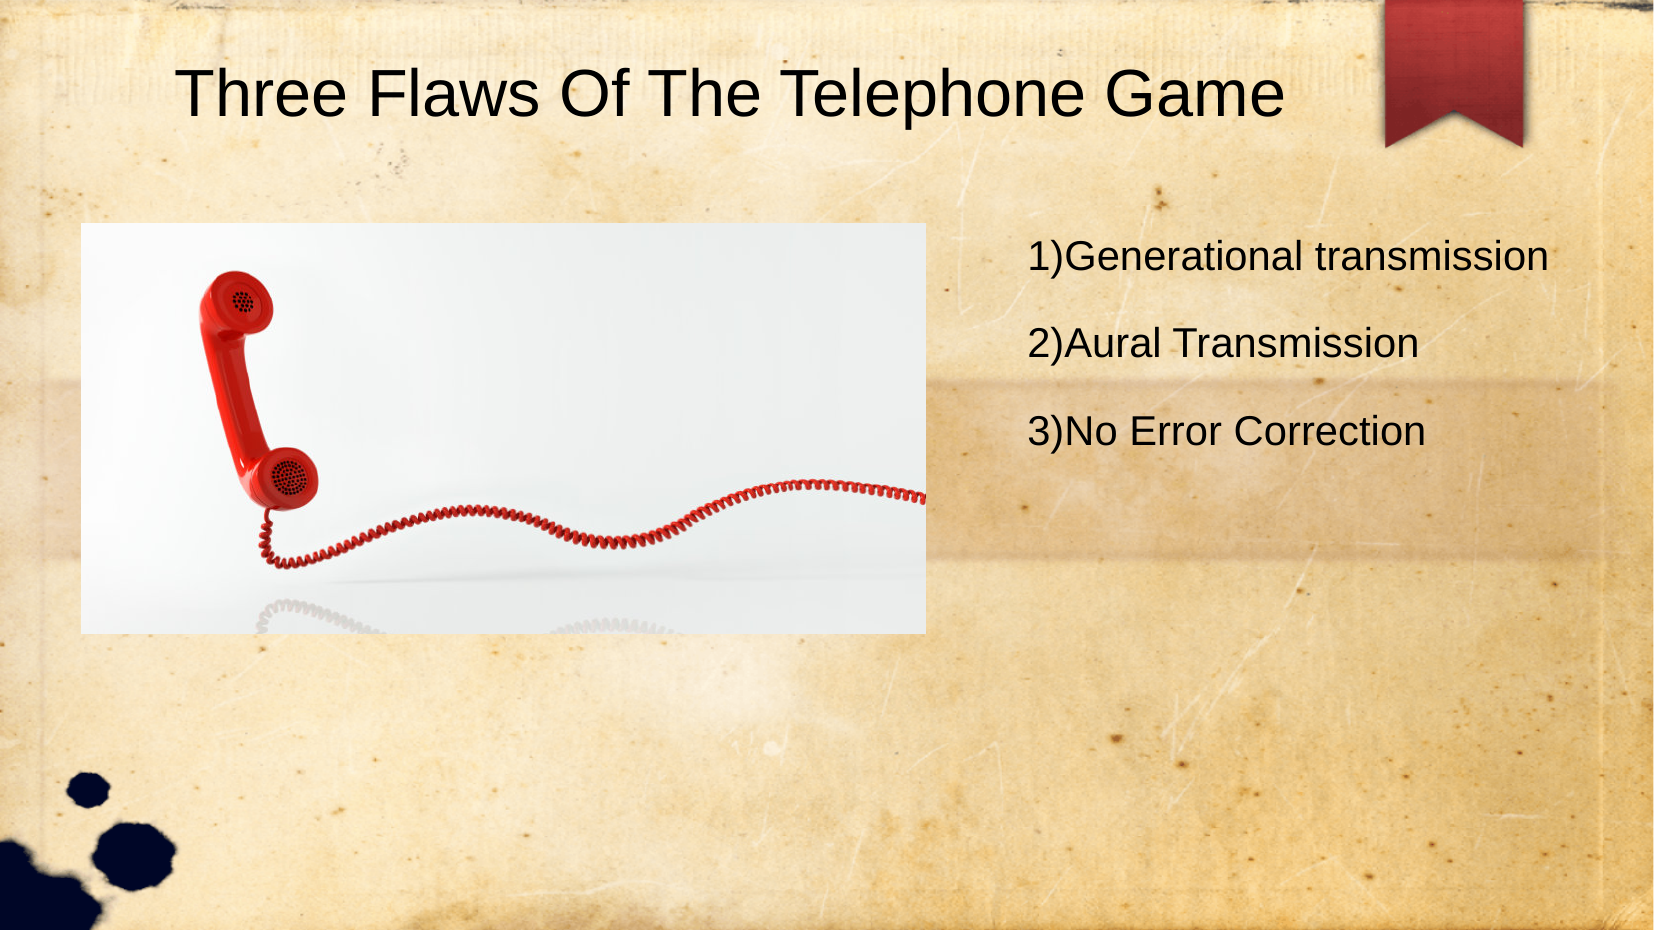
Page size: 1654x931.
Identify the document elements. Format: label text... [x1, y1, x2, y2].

text_box Three Flaws Of The Telephone Game [112, 37, 1351, 151]
text_box Generational transmission Aural Transmission No Error Correction [1012, 225, 1576, 638]
picture [0, 0, 1654, 930]
